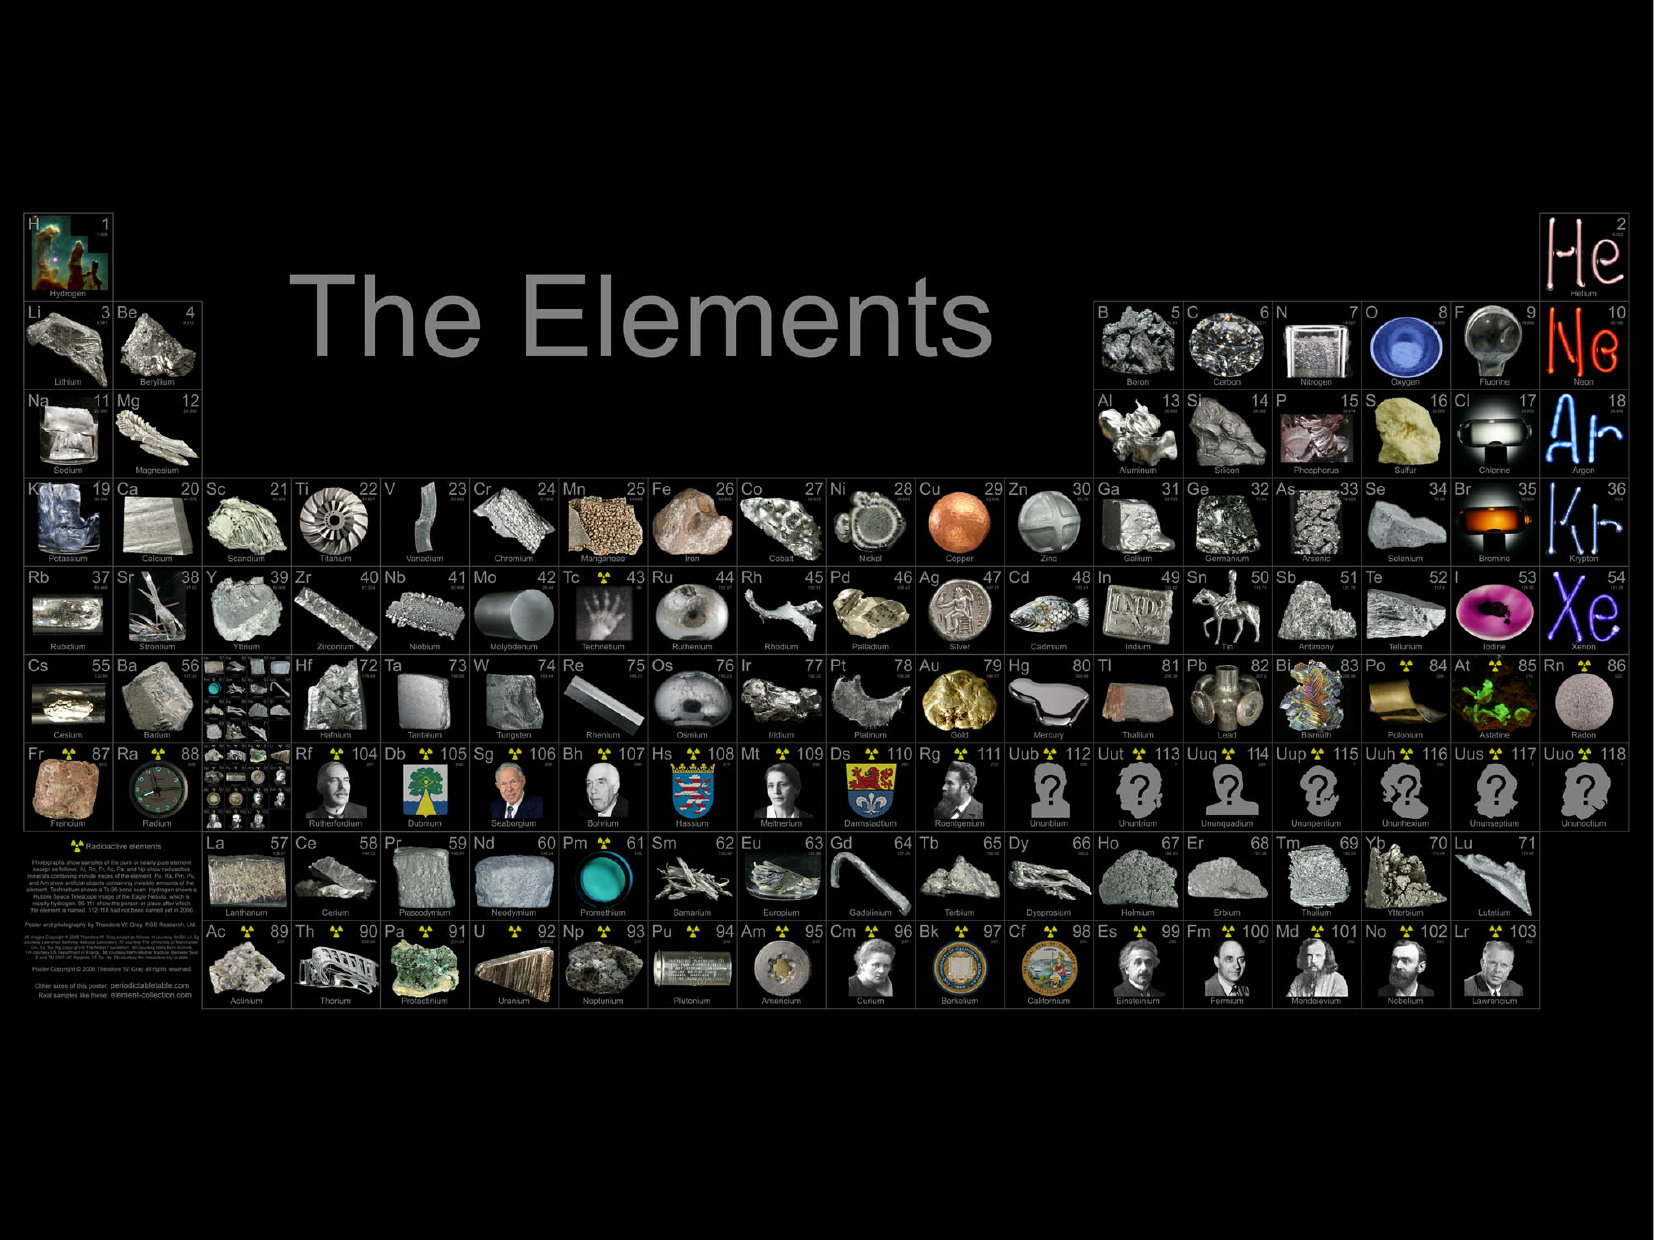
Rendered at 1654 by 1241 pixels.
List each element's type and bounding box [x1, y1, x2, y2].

picture [9, 194, 1643, 1027]
